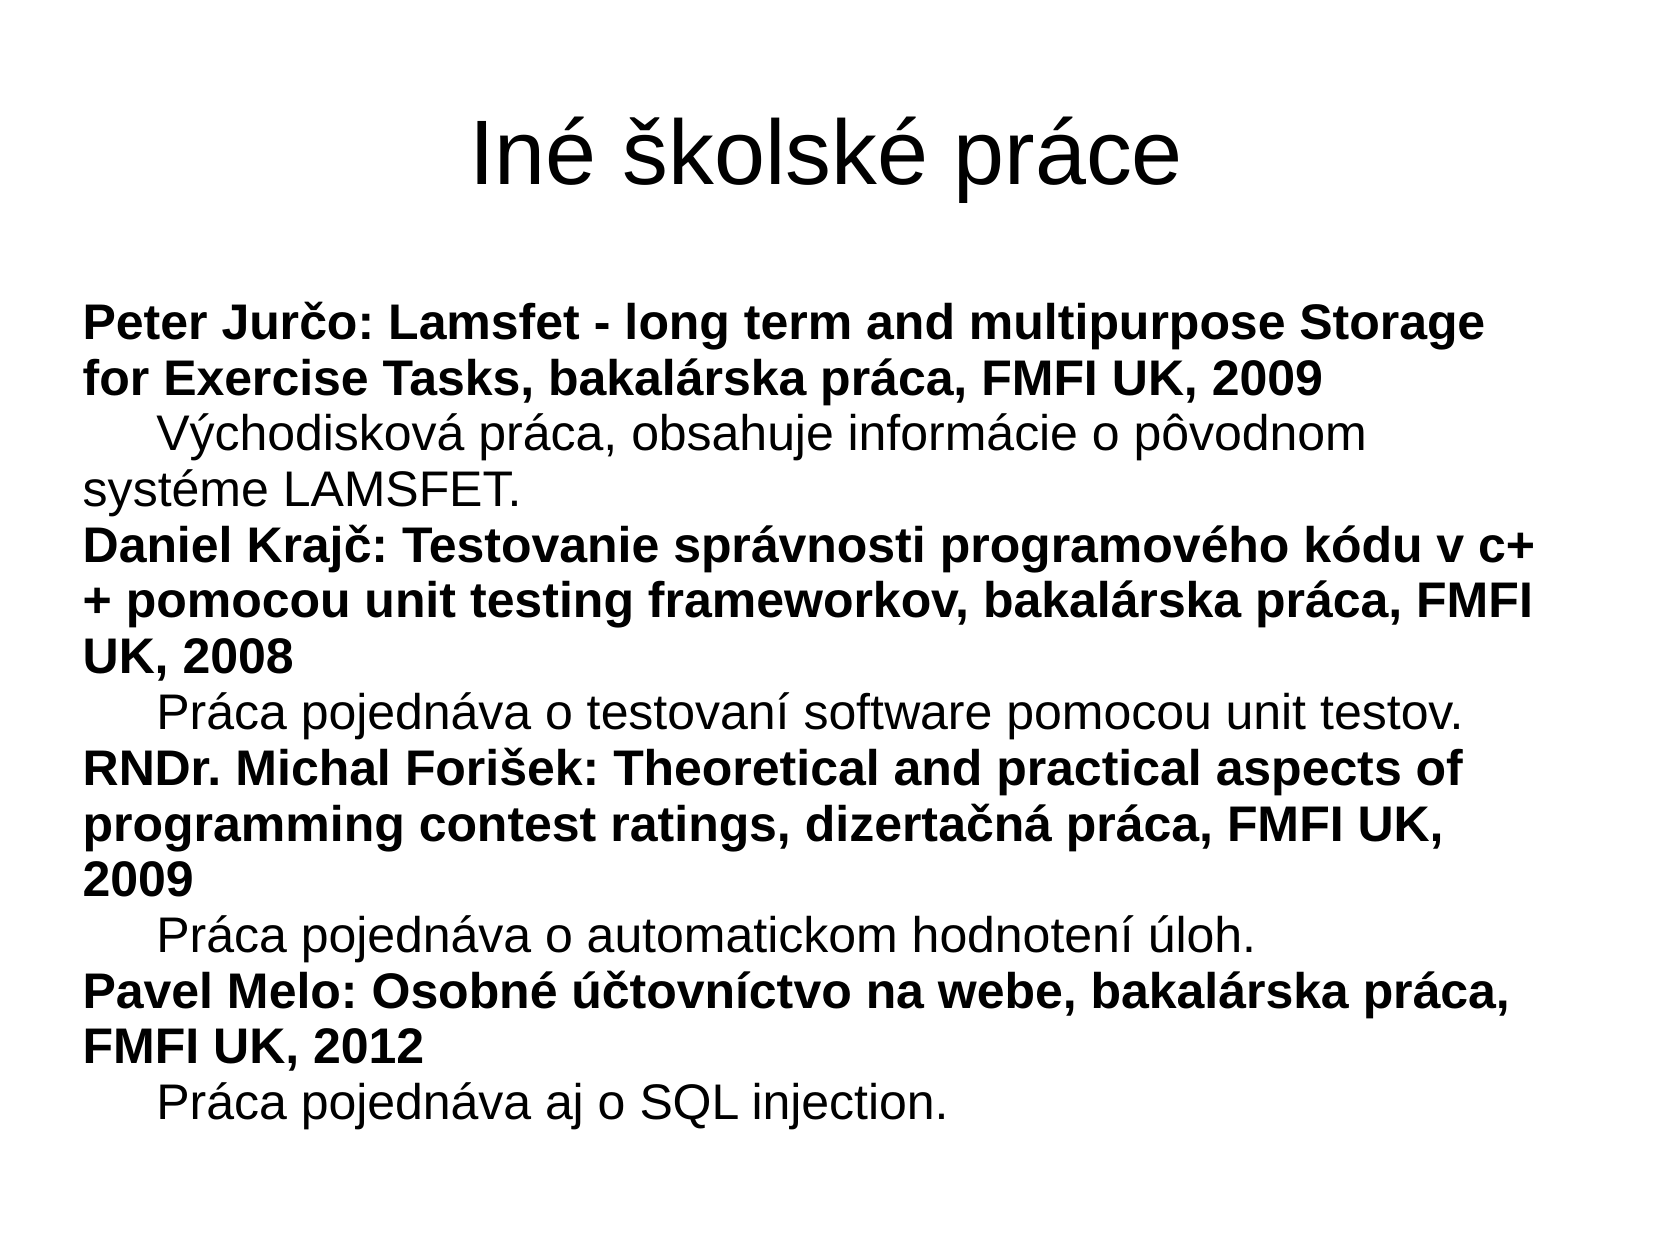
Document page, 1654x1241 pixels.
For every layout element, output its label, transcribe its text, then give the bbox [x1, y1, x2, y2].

subtitle Peter Jurčo: Lamsfet - long term and multipurpose Storage for Exercise Tasks, bakalárska práca, FMFI UK, 2009 Východisková práca, obsahuje informácie o pôvodnom systéme LAMSFET. Daniel Krajč: Testovanie správnosti programového kódu v c++ pomocou unit testing frameworkov, bakalárska práca, FMFI UK, 2008 Práca pojednáva o testovaní software pomocou unit testov. RNDr. Michal Forišek: Theoretical and practical aspects of programming contest ratings, dizertačná práca, FMFI UK, 2009 Práca pojednáva o automatickom hodnotení úloh. Pavel Melo: Osobné účtovníctvo na webe, bakalárska práca, FMFI UK, 2012 Práca pojednáva aj o SQL injection. [82, 287, 1538, 1137]
title Iné školské práce [82, 49, 1571, 257]
